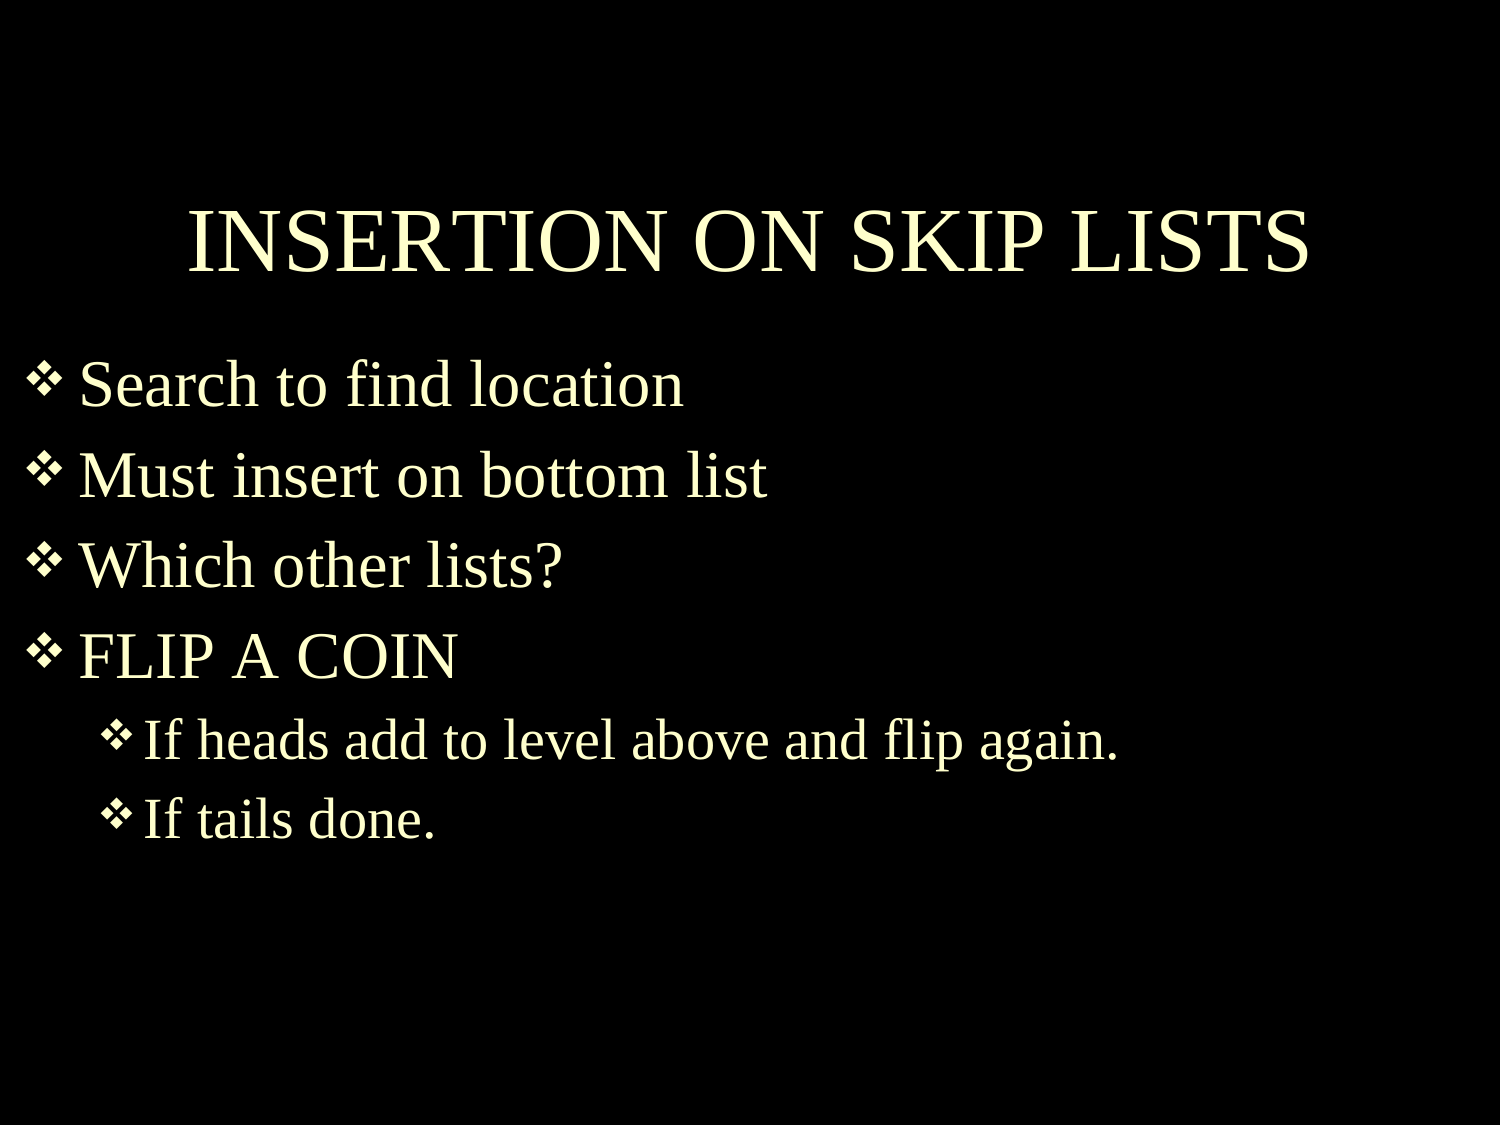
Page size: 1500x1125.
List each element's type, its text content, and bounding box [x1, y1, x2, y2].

list Search to find location Must insert on bottom list Which other lists? FLIP A COIN If heads add to level above and flip again. If tails done. [22, 347, 1482, 1075]
title INSERTION ON SKIP LISTS [22, 153, 1480, 329]
